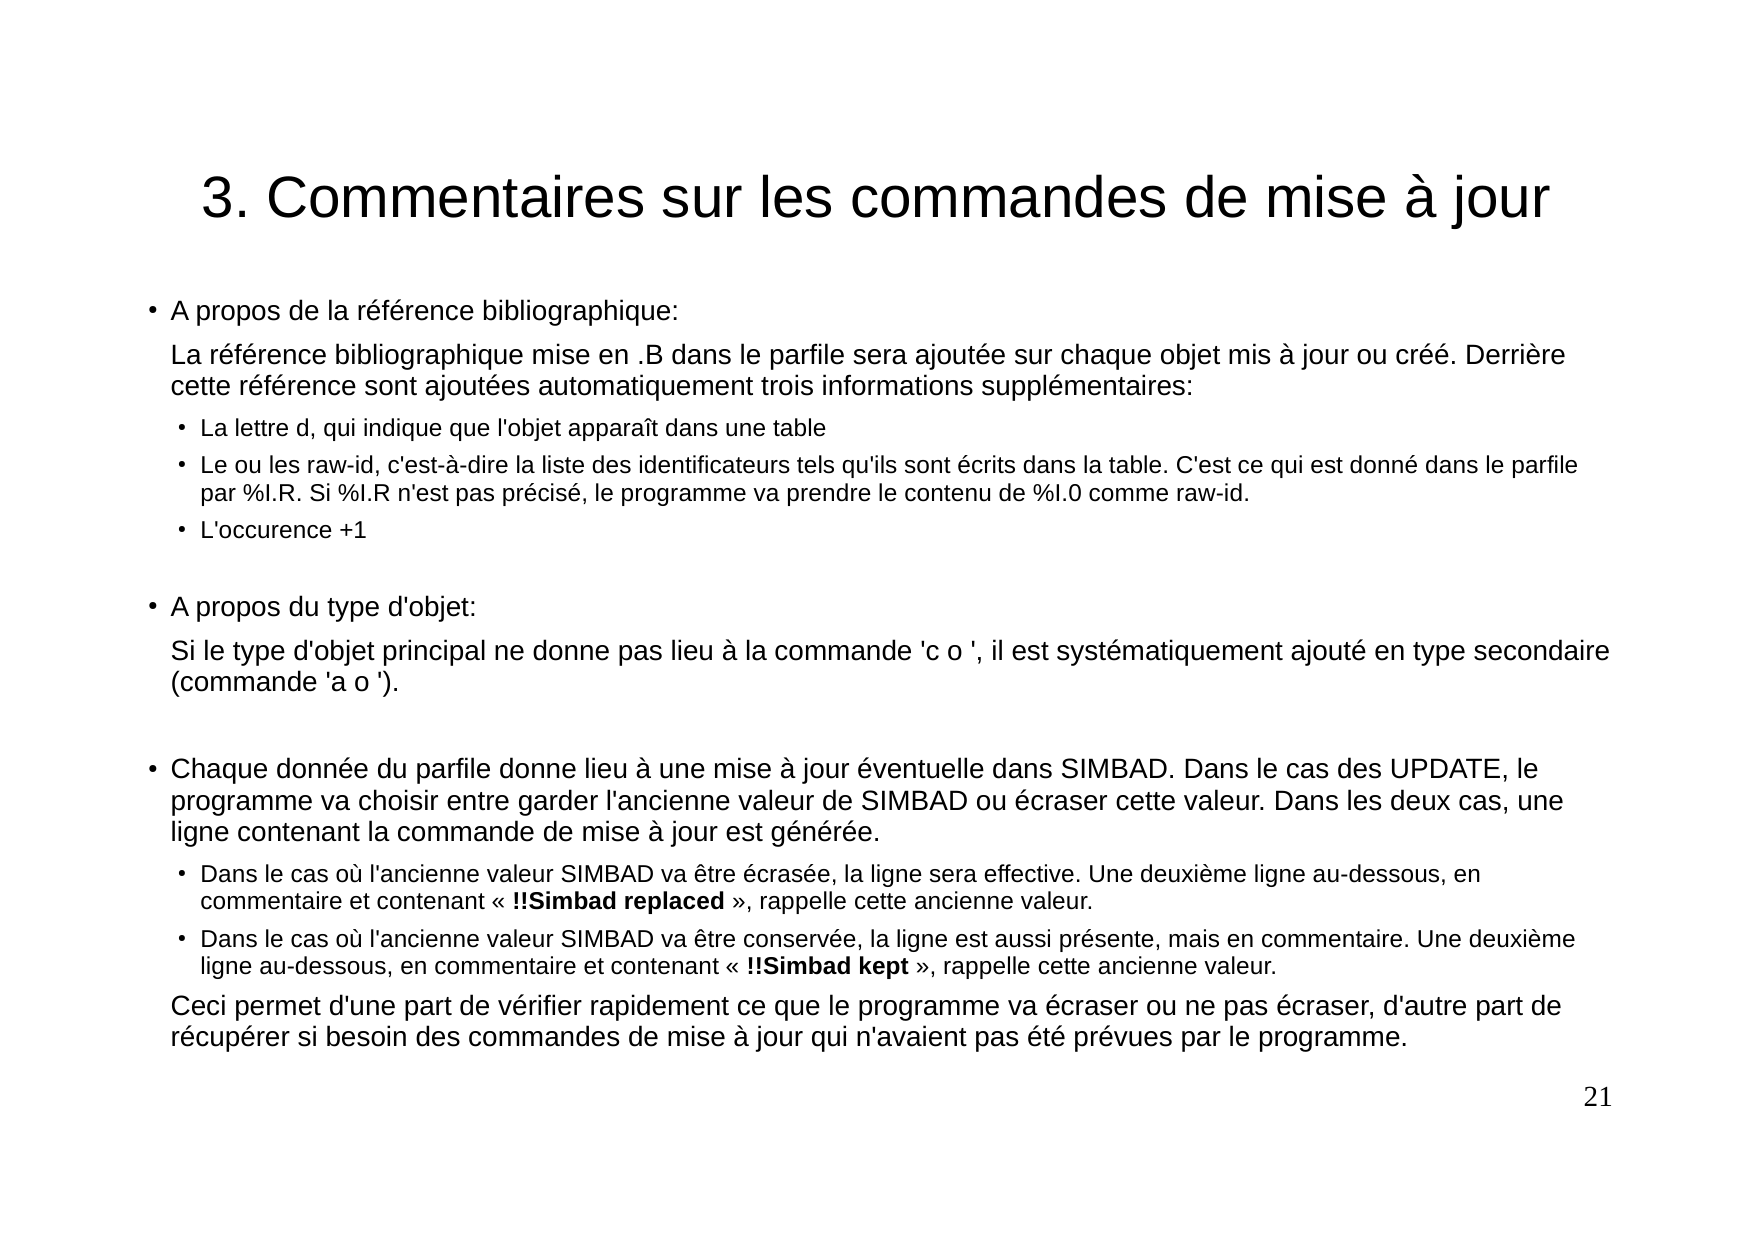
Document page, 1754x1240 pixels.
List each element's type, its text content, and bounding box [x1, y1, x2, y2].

title 3. Commentaires sur les commandes de mise à jour [140, 103, 1614, 291]
list A propos de la référence bibliographique: La référence bibliographique mise en .B dans le parfile sera ajoutée sur chaque objet mis à jour ou créé. Derrière cette référence sont ajoutées automatiquement trois informations supplémentaires: La lettre d, qui indique que l'objet apparaît dans une table Le ou les raw-id, c'est-à-dire la liste des identificateurs tels qu'ils sont écrits dans la table. C'est ce qui est donné dans le parfile par %I.R. Si %I.R n'est pas précisé, le programme va prendre le contenu de %I.0 comme raw-id. L'occurence +1 A propos du type d'objet: Si le type d'objet principal ne donne pas lieu à la commande 'c o ', il est systématiquement ajouté en type secondaire (commande 'a o '). Chaque donnée du parfile donne lieu à une mise à jour éventuelle dans SIMBAD. Dans le cas des UPDATE, le programme va choisir entre garder l'ancienne valeur de SIMBAD ou écraser cette valeur. Dans les deux cas, une ligne contenant la commande de mise à jour est générée. Dans le cas où l'ancienne valeur SIMBAD va être écrasée, la ligne sera effective. Une deuxième ligne au-dessous, en commentaire et contenant « !!Simbad replaced », rappelle cette ancienne valeur. Dans le cas où l'ancienne valeur SIMBAD va être conservée, la ligne est aussi présente, mais en commentaire. Une deuxième ligne au-dessous, en commentaire et contenant « !!Simbad kept », rappelle cette ancienne valeur. Ceci permet d'une part de vérifier rapidement ce que le programme va écraser ou ne pas écraser, d'autre part de récupérer si besoin des commandes de mise à jour qui n'avaient pas été prévues par le programme. [140, 295, 1614, 1062]
